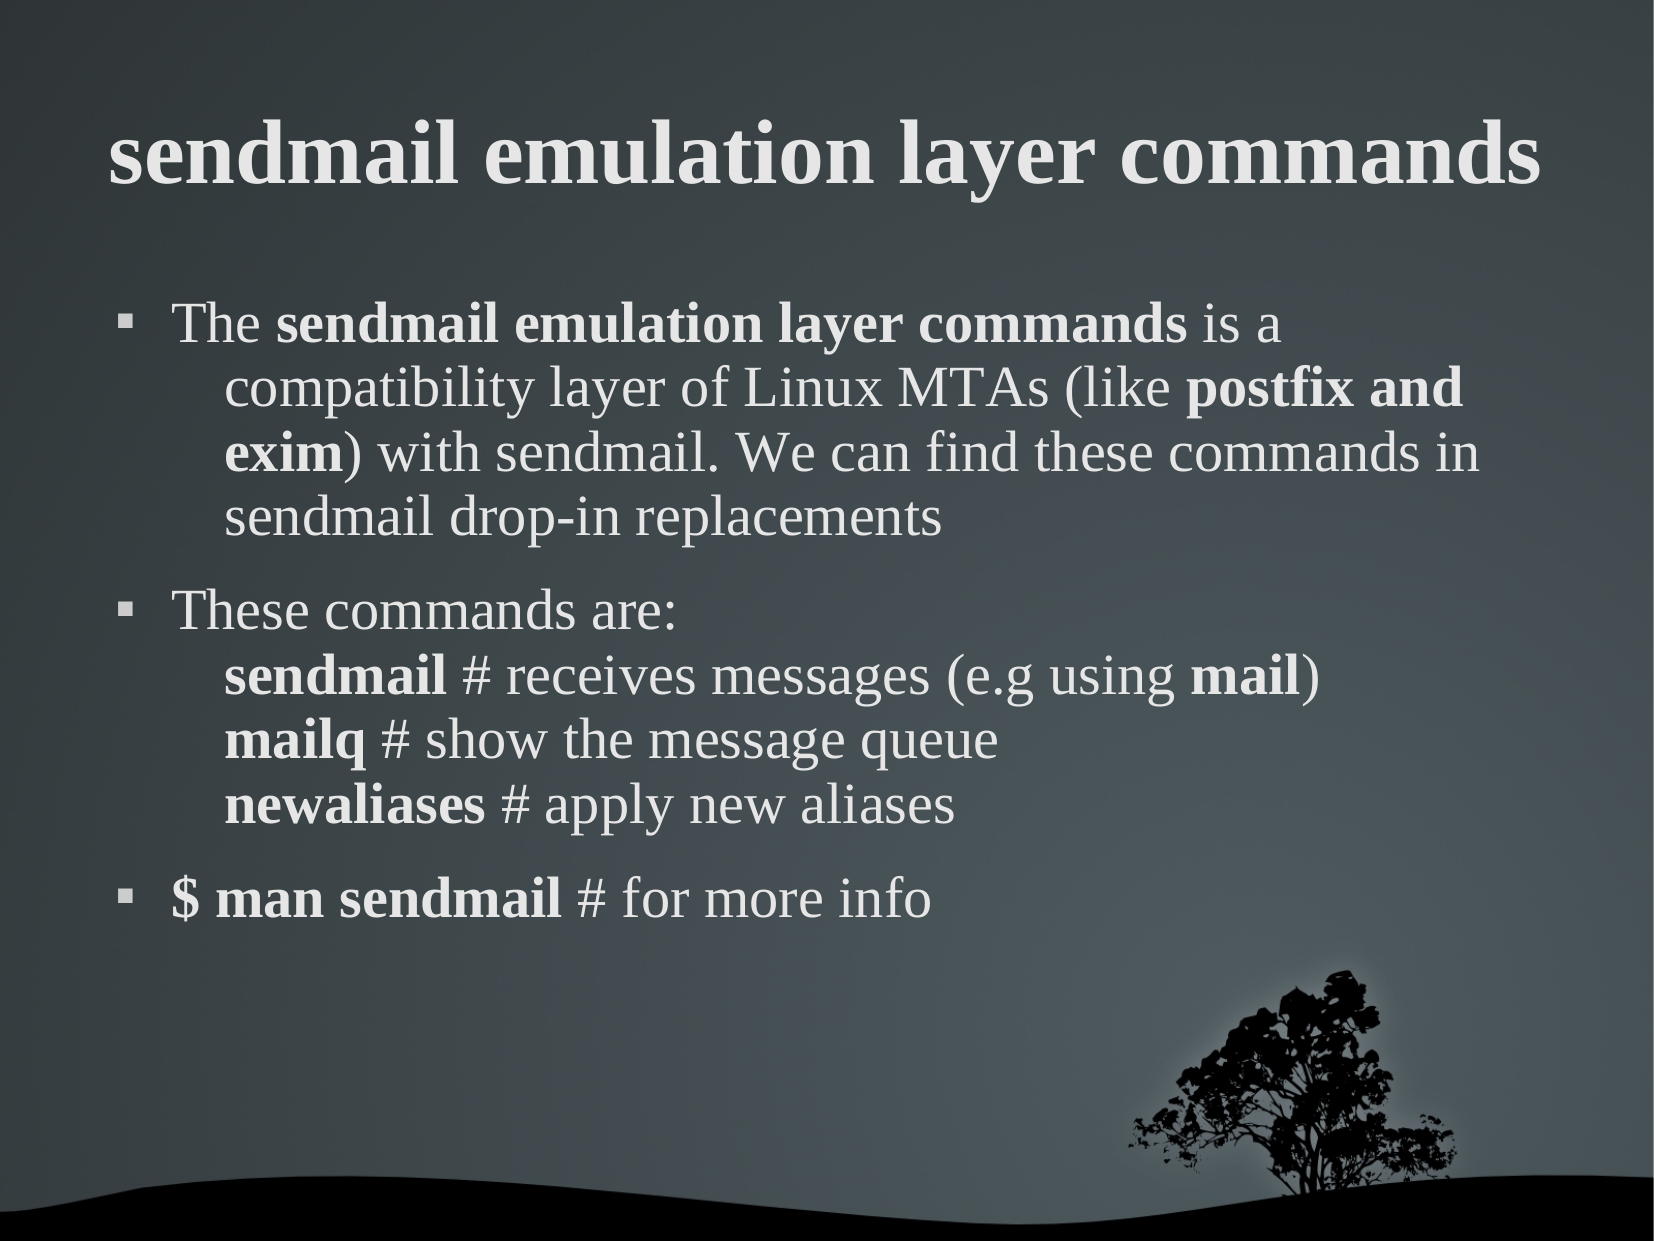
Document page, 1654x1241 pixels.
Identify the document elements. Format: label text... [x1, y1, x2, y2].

picture [0, 0, 1654, 1241]
title sendmail emulation layer commands [82, 33, 1571, 273]
list The sendmail emulation layer commands is a compatibility layer of Linux MTAs (like postfix and exim) with sendmail. We can find these commands in sendmail drop-in replacements These commands are: sendmail # receives messages (e.g using mail) mailq # show the message queue newaliases # apply new aliases $ man sendmail # for more info [82, 290, 1571, 1160]
